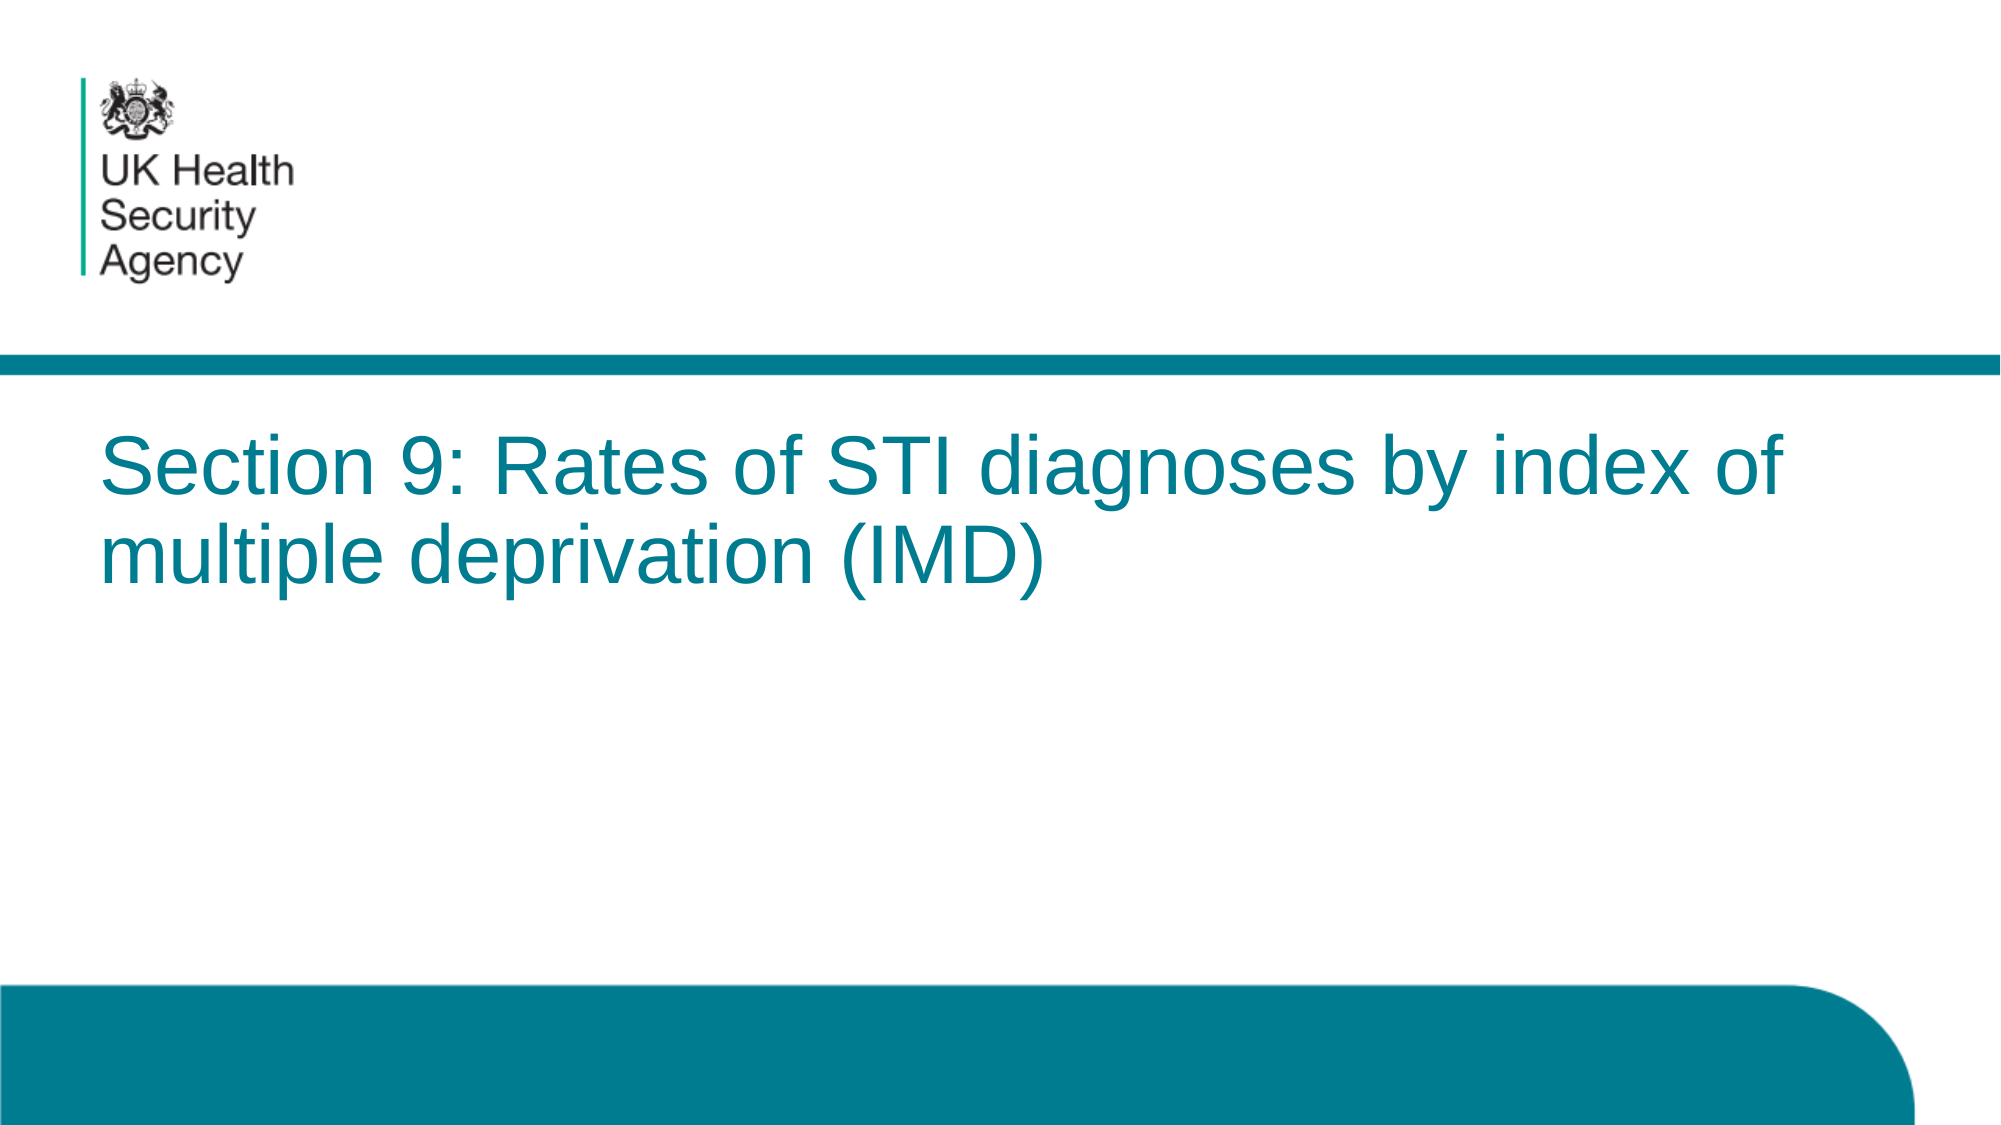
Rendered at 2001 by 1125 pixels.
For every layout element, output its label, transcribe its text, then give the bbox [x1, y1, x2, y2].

title Section 9: Rates of STI diagnoses by index of multiple deprivation (IMD) [84, 414, 1804, 807]
